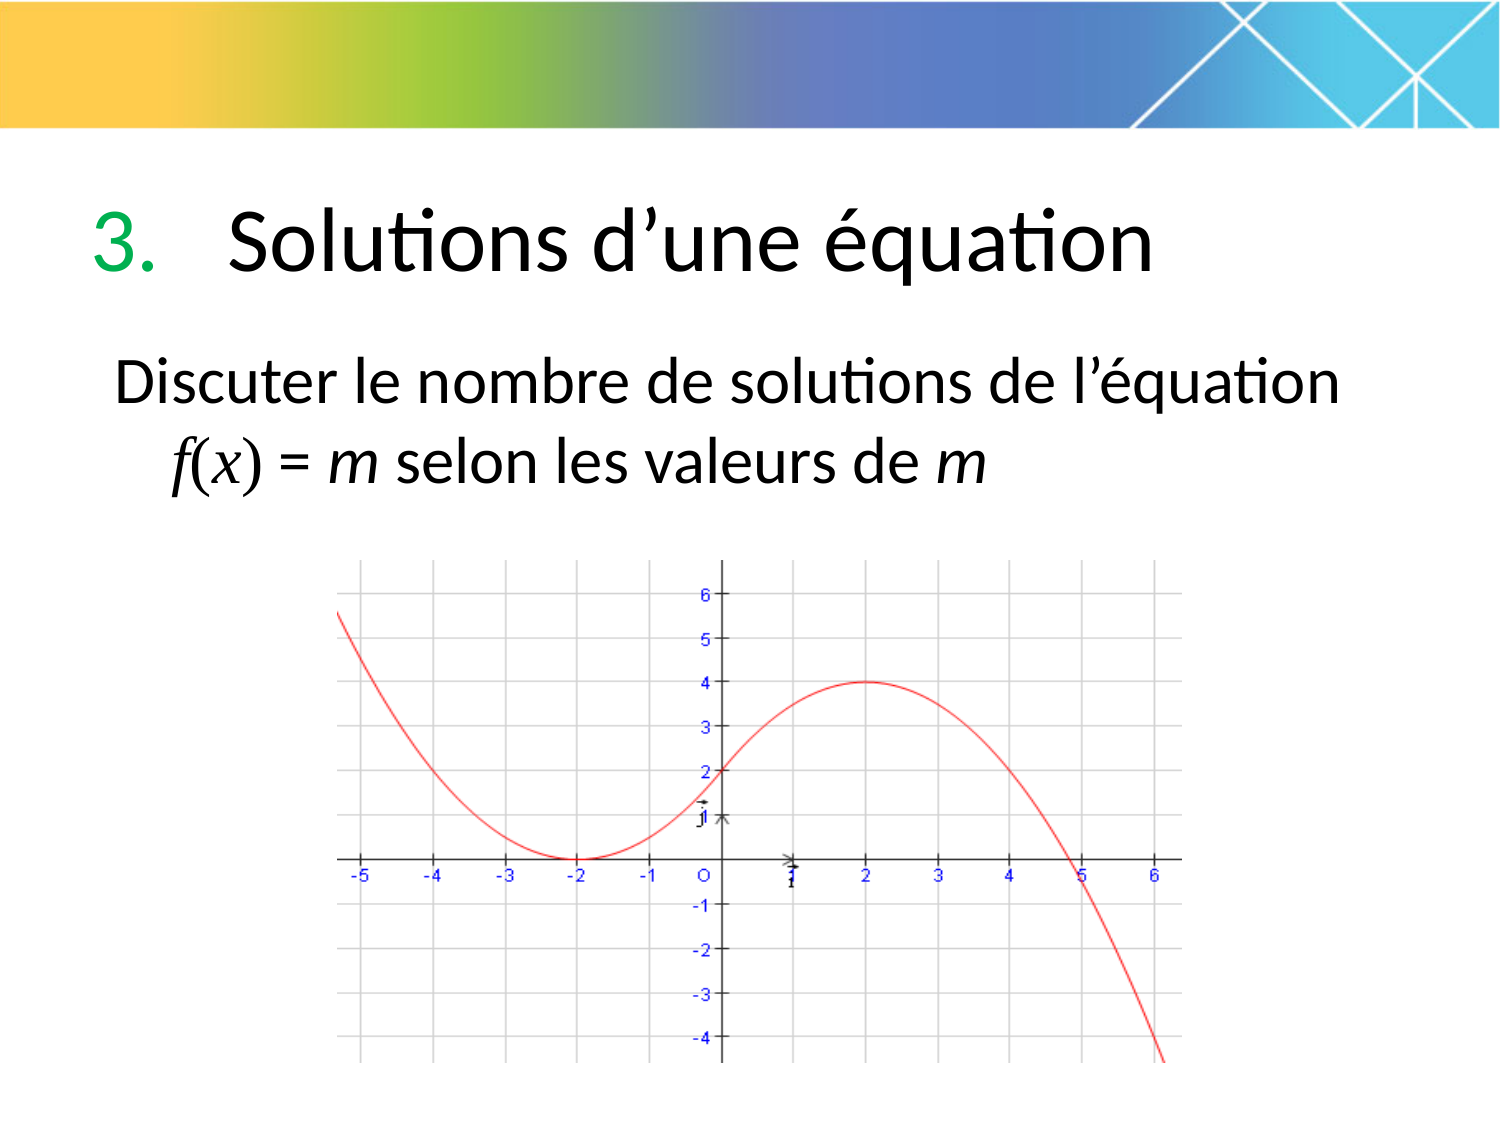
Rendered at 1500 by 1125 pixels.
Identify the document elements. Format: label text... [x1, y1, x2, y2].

picture [337, 560, 1182, 1063]
text_box Discuter le nombre de solutions de l’équation f(x) = m selon les valeurs de m [99, 329, 1454, 1092]
picture [0, 0, 1500, 130]
title Solutions d’une équation [75, 164, 1426, 305]
